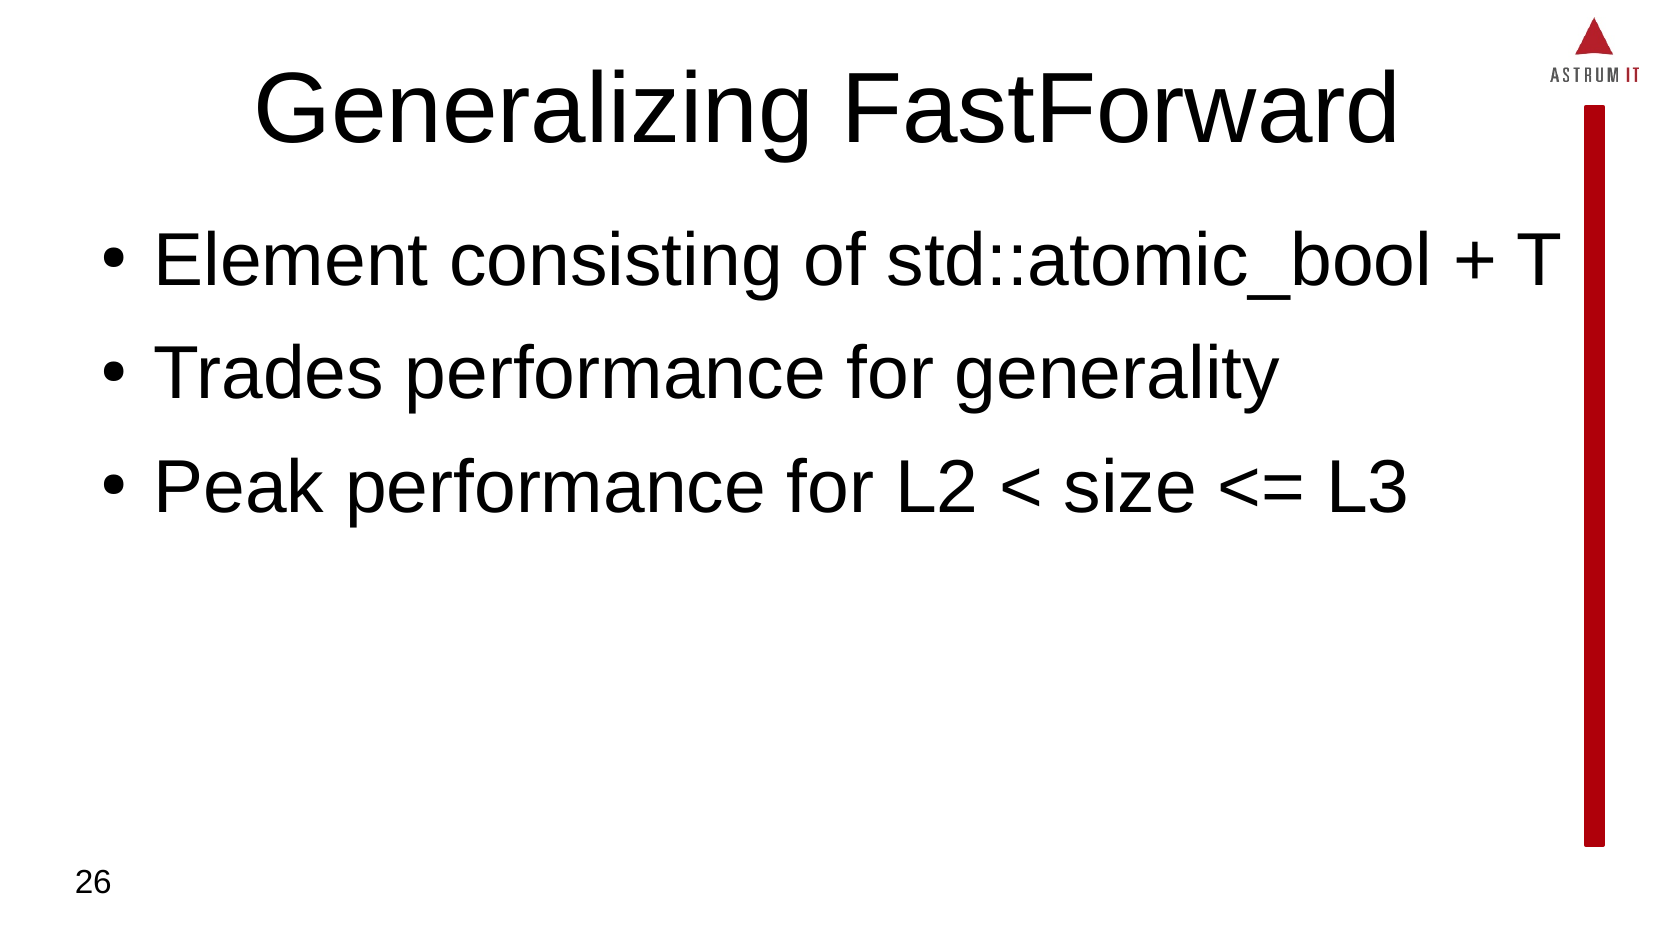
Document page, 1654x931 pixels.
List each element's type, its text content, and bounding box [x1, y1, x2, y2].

list Element consisting of std::atomic_bool + T Trades performance for generality Peak performance for L2 < size <= L3 [82, 217, 1571, 757]
picture [1550, 17, 1639, 82]
title Generalizing FastForward [114, 30, 1541, 186]
